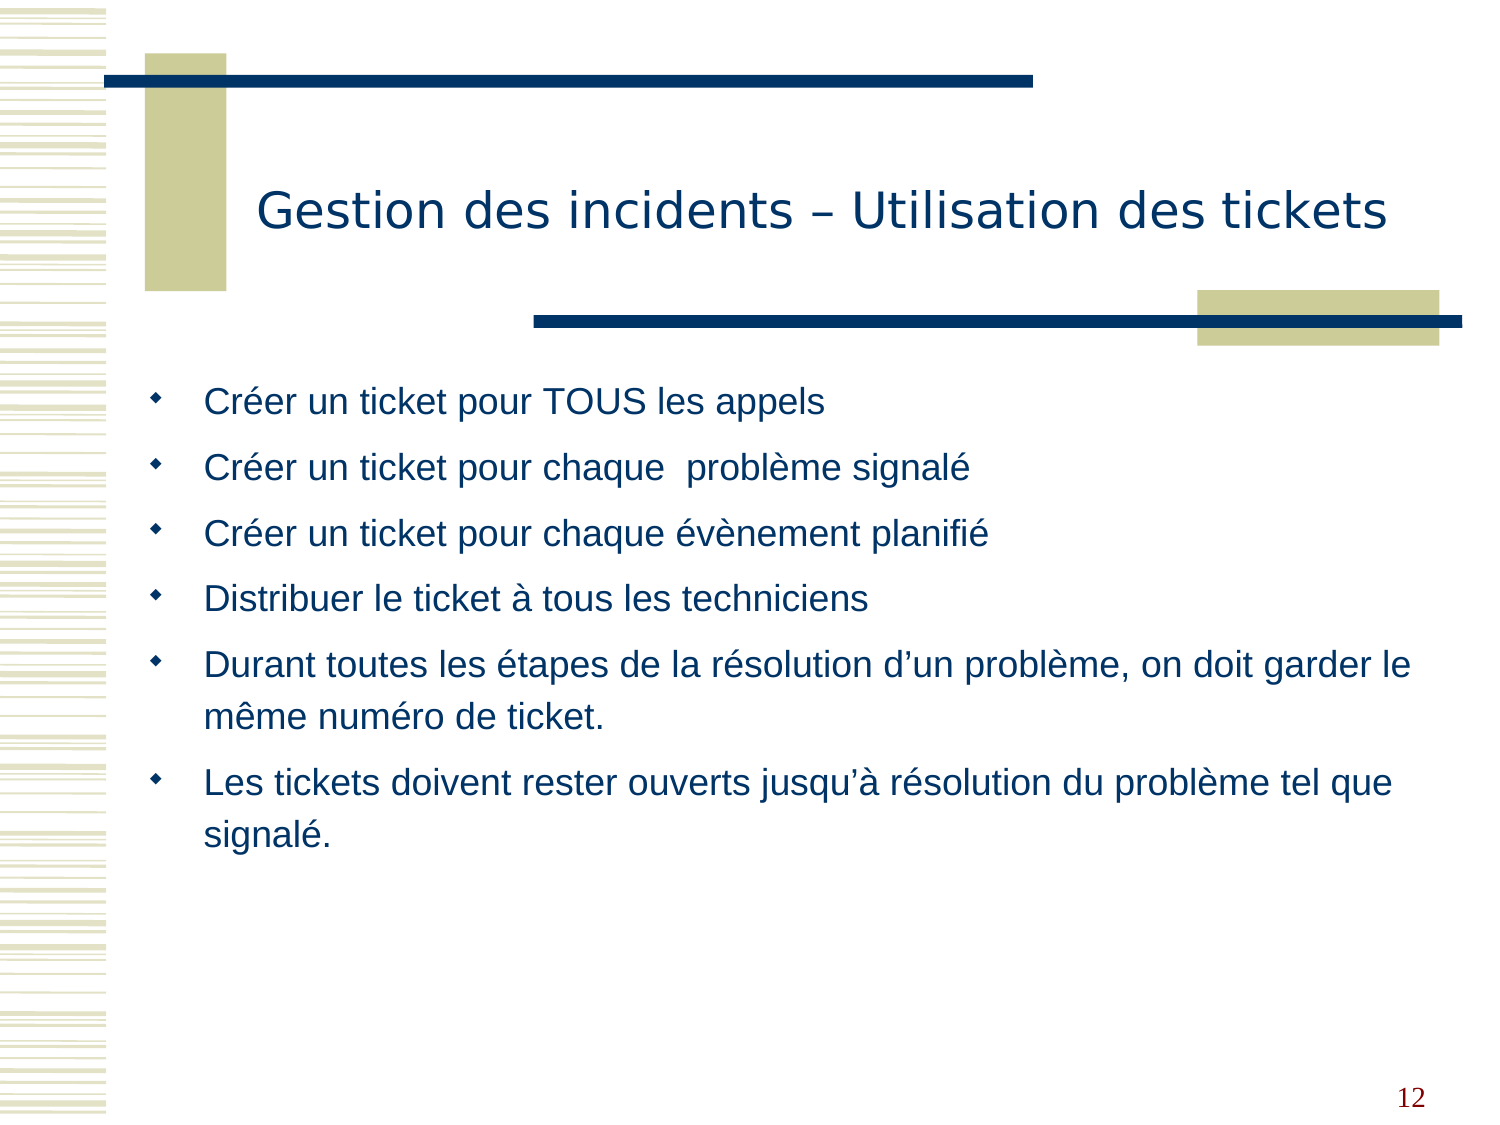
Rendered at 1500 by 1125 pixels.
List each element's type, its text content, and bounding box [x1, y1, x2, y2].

title Gestion des incidents – Utilisation des tickets [217, 42, 1428, 246]
list Créer un ticket pour TOUS les appels Créer un ticket pour chaque problème signalé Créer un ticket pour chaque évènement planifié Distribuer le ticket à tous les techniciens Durant toutes les étapes de la résolution d’un problème, on doit garder le même numéro de ticket. Les tickets doivent rester ouverts jusqu’à résolution du problème tel que signalé. [132, 363, 1439, 1043]
